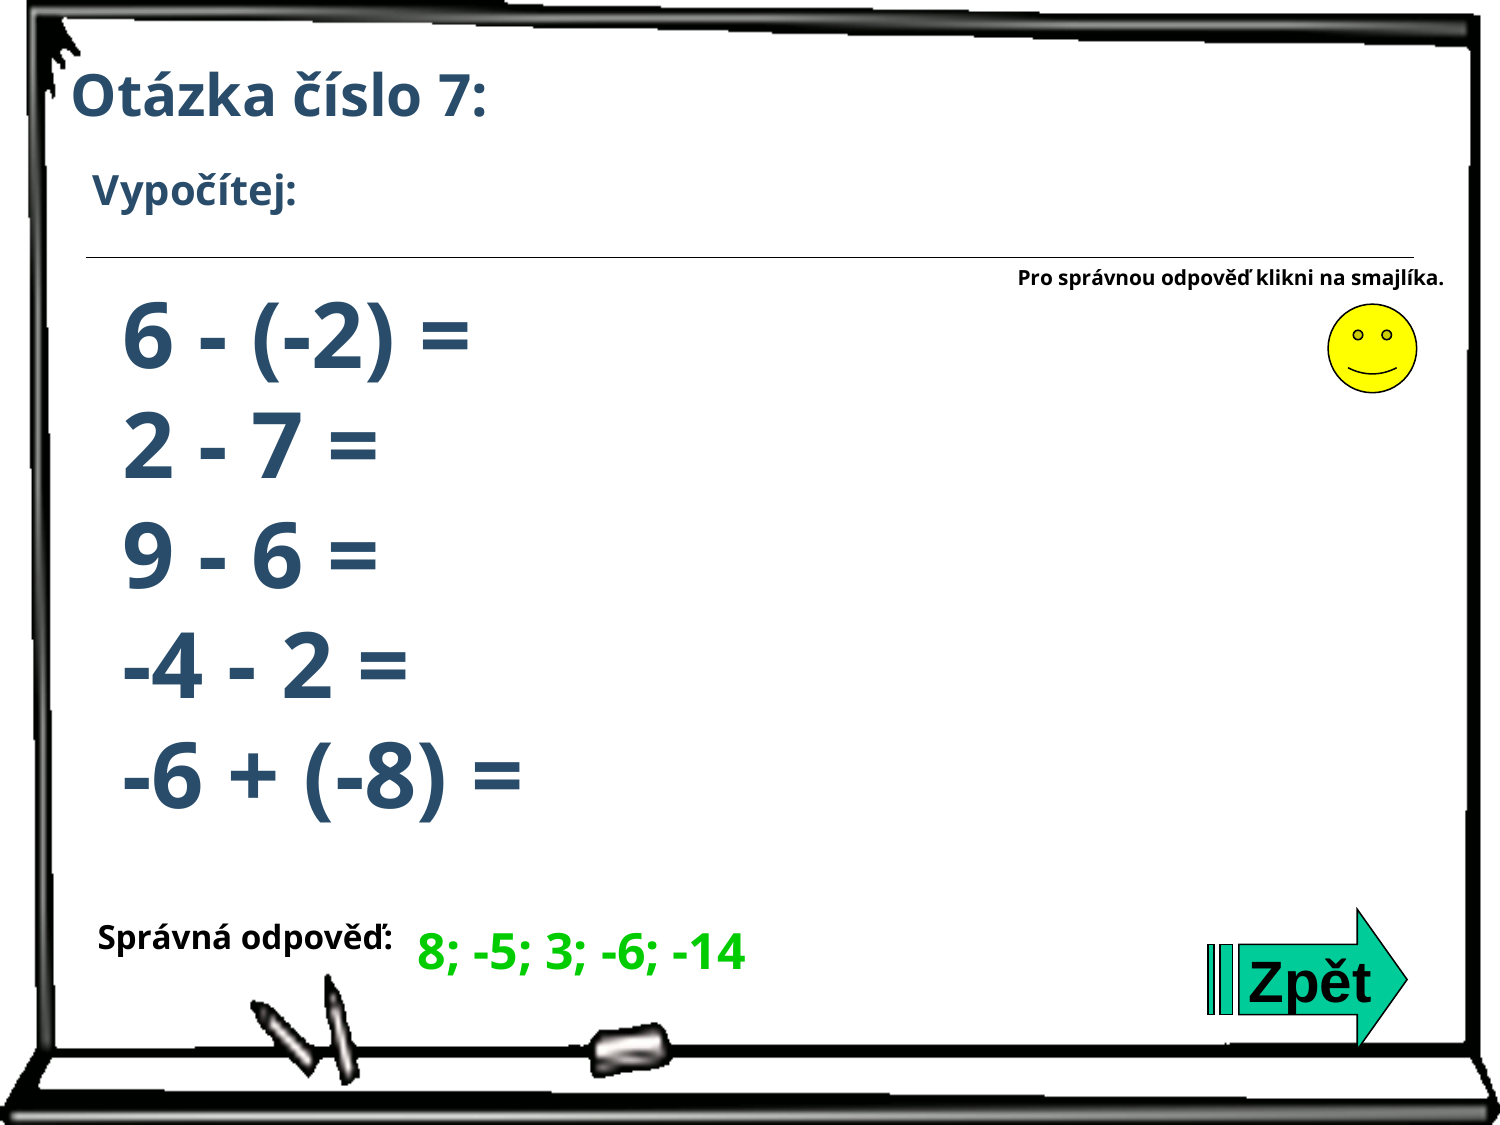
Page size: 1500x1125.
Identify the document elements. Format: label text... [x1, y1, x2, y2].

text_box 6 - (-2) = 2 - 7 = 9 - 6 = -4 - 2 = -6 + (-8) = [107, 504, 861, 600]
text_box Zpět [1238, 909, 1408, 1050]
text_box Zpět [1208, 944, 1214, 1015]
text_box Zpět [1220, 944, 1233, 1015]
text_box Otázka číslo 7: [55, 54, 1391, 149]
picture [0, 0, 1500, 1125]
text_box 8; -5; 3; -6; -14 [403, 902, 825, 997]
text_box Pro správnou odpověď klikni na smajlíka. [1002, 230, 1464, 325]
text_box Vypočítej: [78, 141, 1437, 237]
text_box Správná odpověď: [82, 888, 492, 984]
text_box [1328, 304, 1417, 393]
